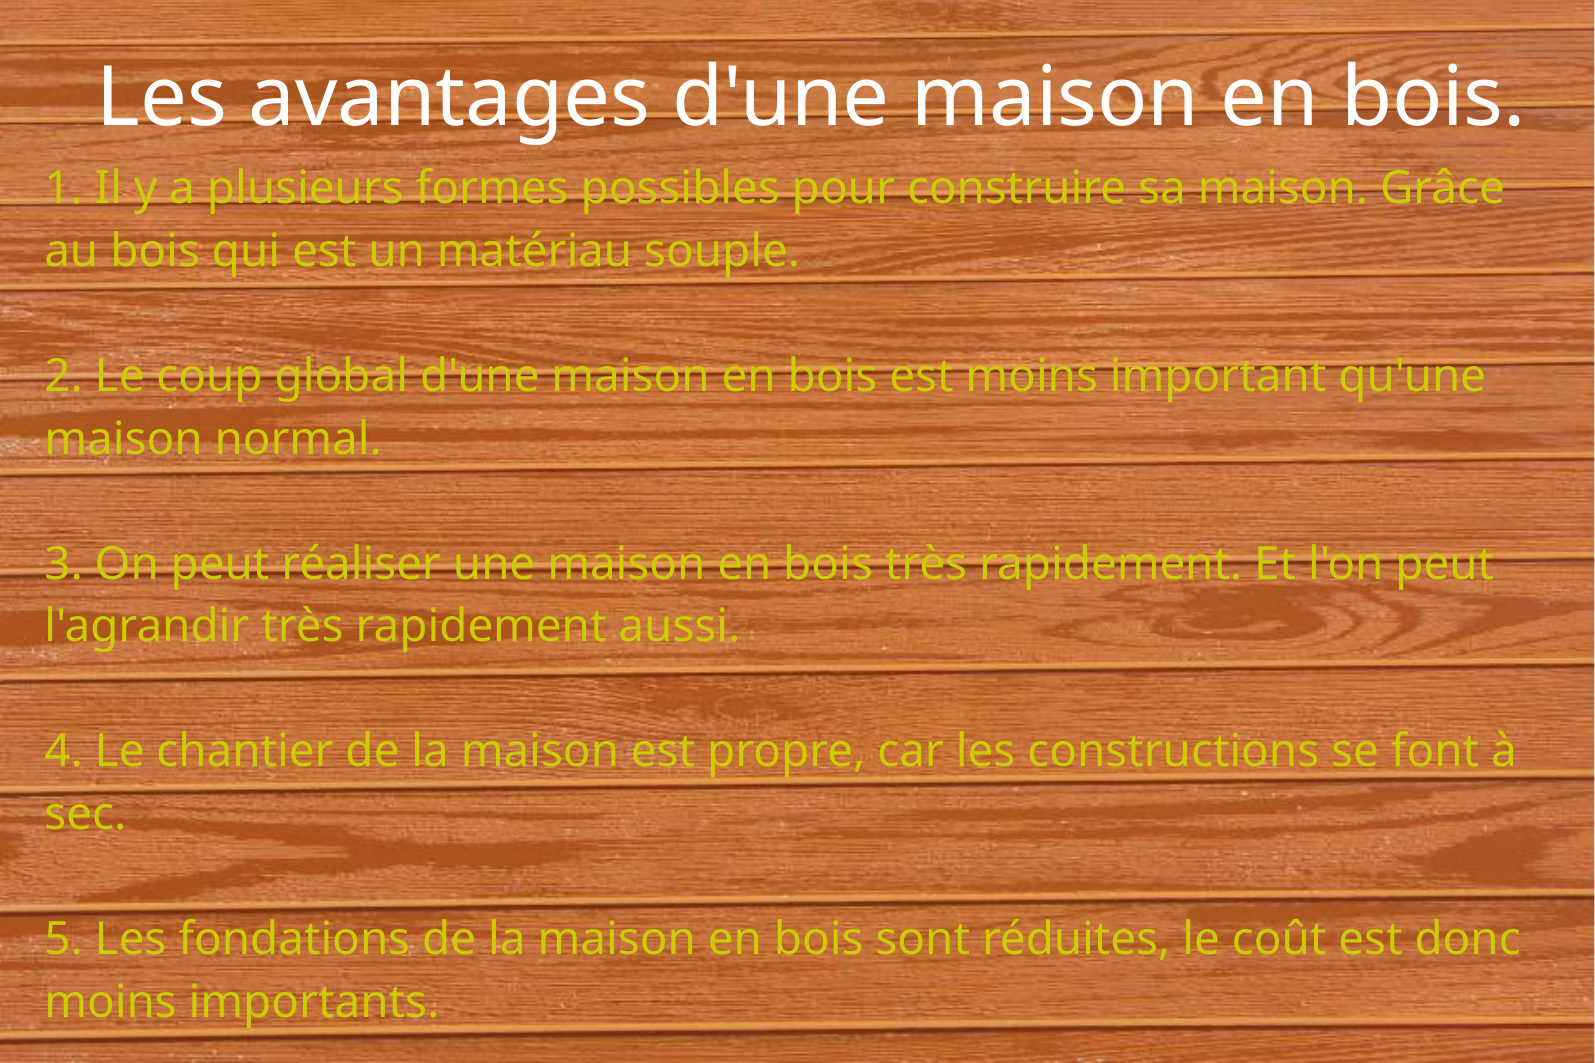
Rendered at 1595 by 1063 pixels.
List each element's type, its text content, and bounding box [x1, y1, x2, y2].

text_box 1. Il y a plusieurs formes possibles pour construire sa maison. Grâce au bois qui est un matériau souple. 2. Le coup global d'une maison en bois est moins important qu'une maison normal. 3. On peut réaliser une maison en bois très rapidement. Et l'on peut l'agrandir très rapidement aussi. 4. Le chantier de la maison est propre, car les constructions se font à sec. 5. Les fondations de la maison en bois sont réduites, le coût est donc moins importants. 6.La maison est très vite chauffée en hiver. 7. Bonne résistante au tremblement de terre. [29, 147, 1565, 1030]
text_box Les avantages d'une maison en bois. [59, 29, 1565, 138]
picture [0, 0, 1595, 1063]
